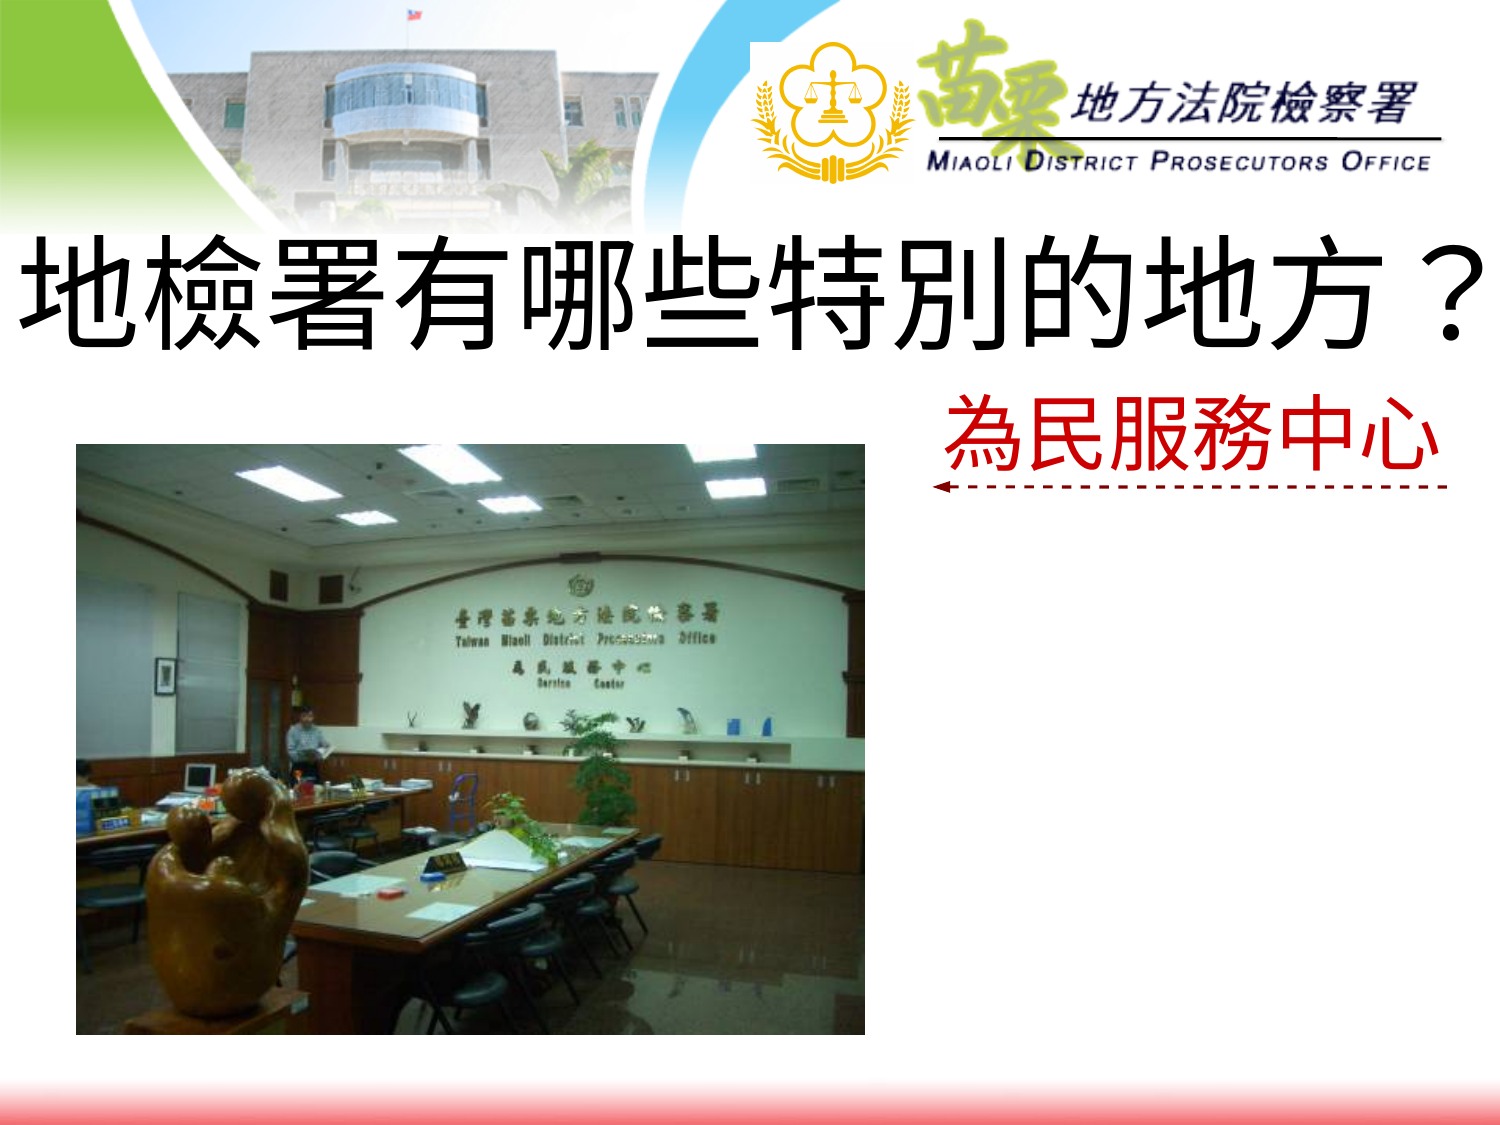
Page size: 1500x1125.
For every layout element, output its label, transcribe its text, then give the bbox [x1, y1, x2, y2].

picture [0, 444, 1500, 1125]
text_box 為民服務中心 [927, 373, 1457, 489]
text_box 地檢署有哪些特別的地方？ [0, 208, 1500, 374]
